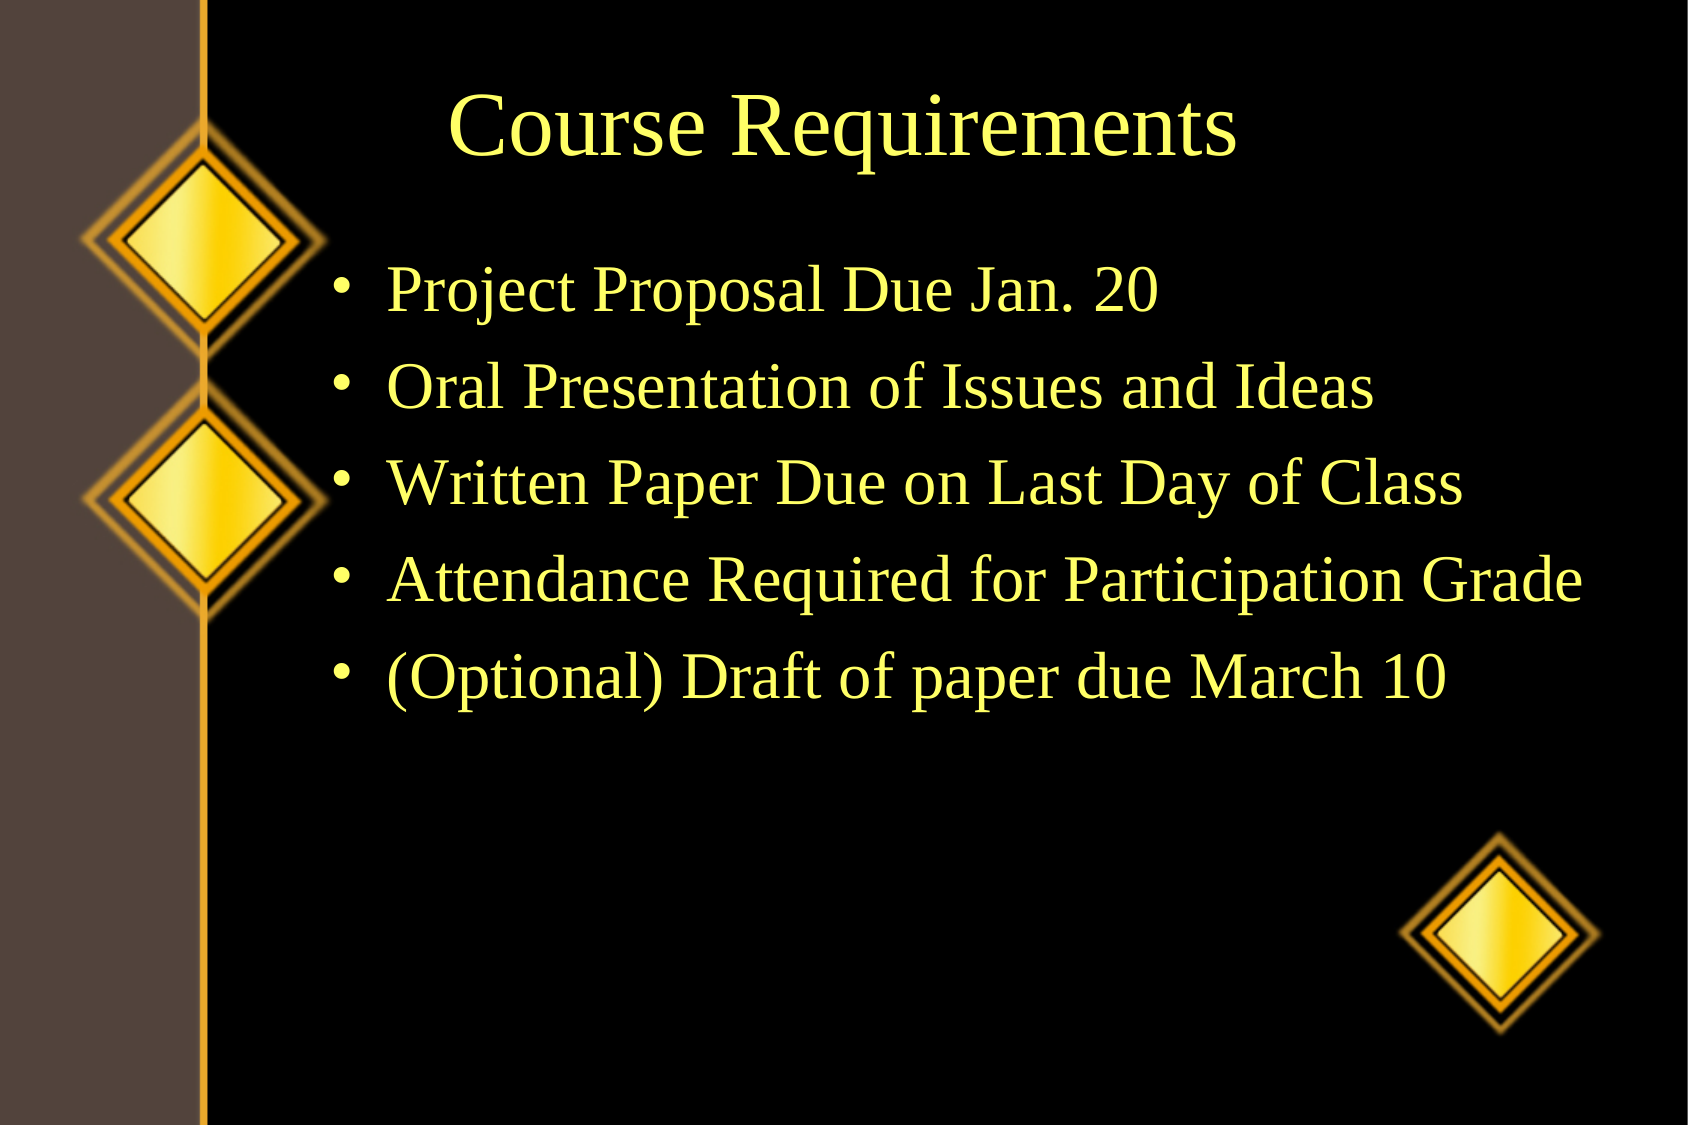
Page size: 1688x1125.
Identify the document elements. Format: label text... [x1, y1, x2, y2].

picture [0, 0, 1688, 1125]
list Project Proposal Due Jan. 20 Oral Presentation of Issues and Ideas Written Paper Due on Last Day of Class Attendance Required for Participation Grade (Optional) Draft of paper due March 10 [315, 237, 1650, 913]
title Course Requirements [126, 24, 1561, 213]
